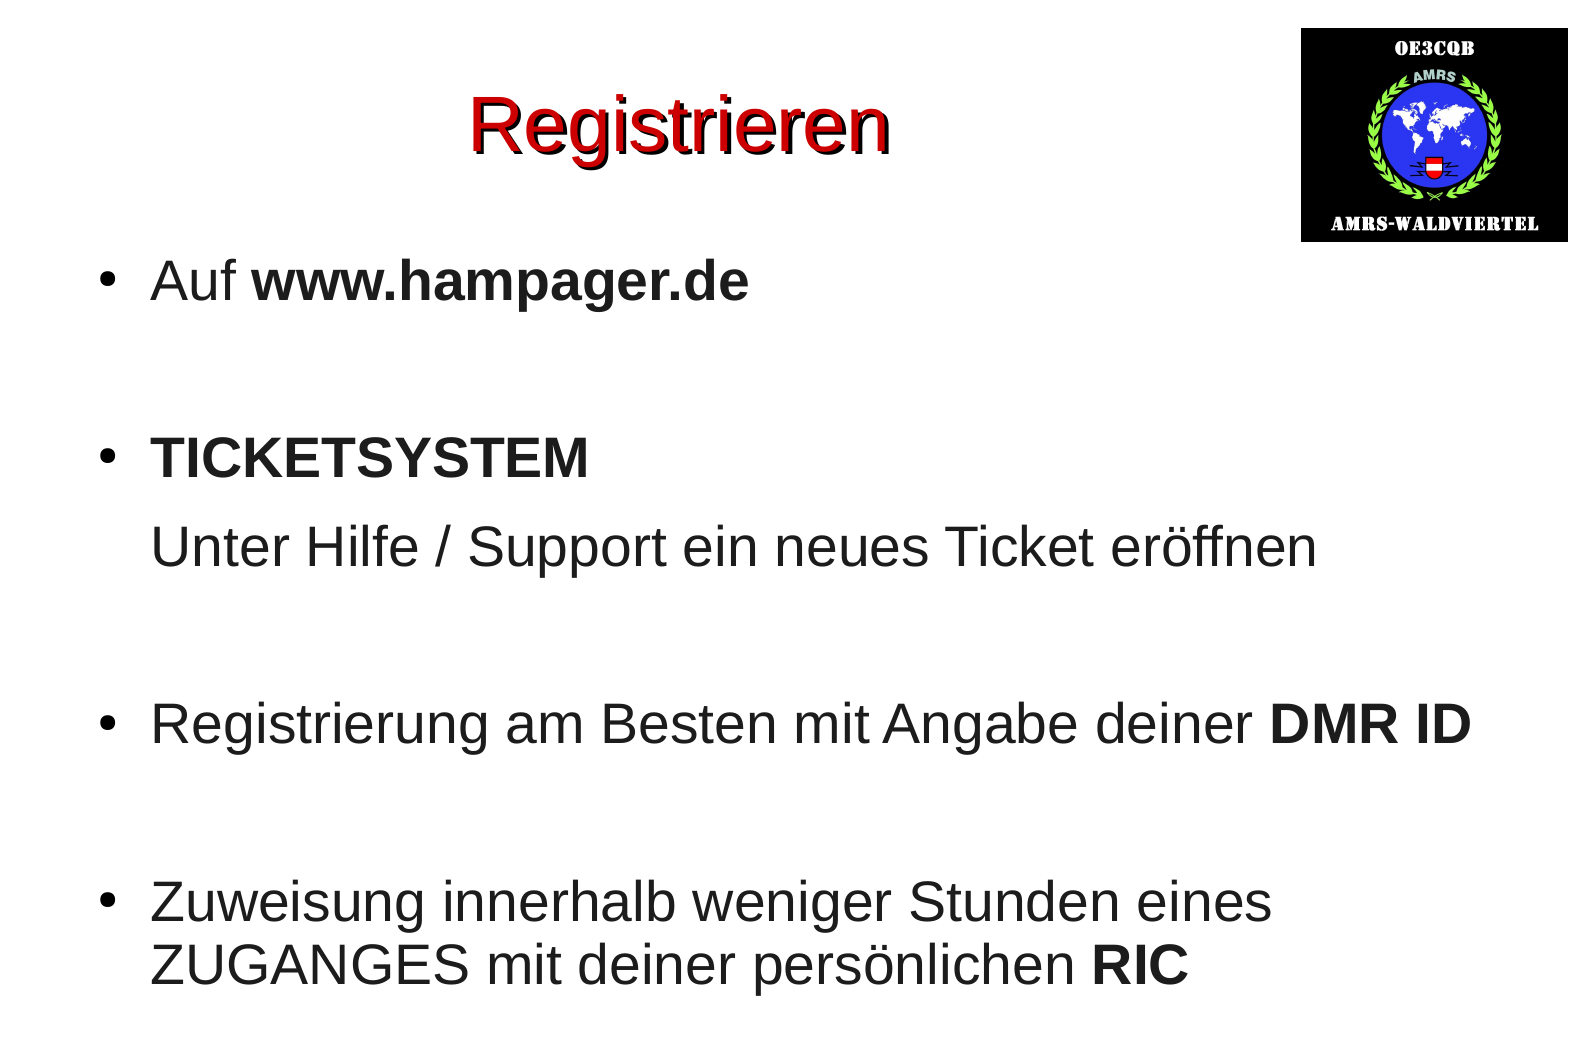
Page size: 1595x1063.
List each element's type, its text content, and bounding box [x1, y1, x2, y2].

title Registrieren [59, 35, 1300, 213]
picture [1301, 28, 1568, 242]
list Auf www.hampager.de TICKETSYSTEM Unter Hilfe / Support ein neues Ticket eröffnen Registrierung am Besten mit Angabe deiner DMR ID Zuweisung innerhalb weniger Stunden eines ZUGANGES mit deiner persönlichen RIC [79, 248, 1515, 1006]
